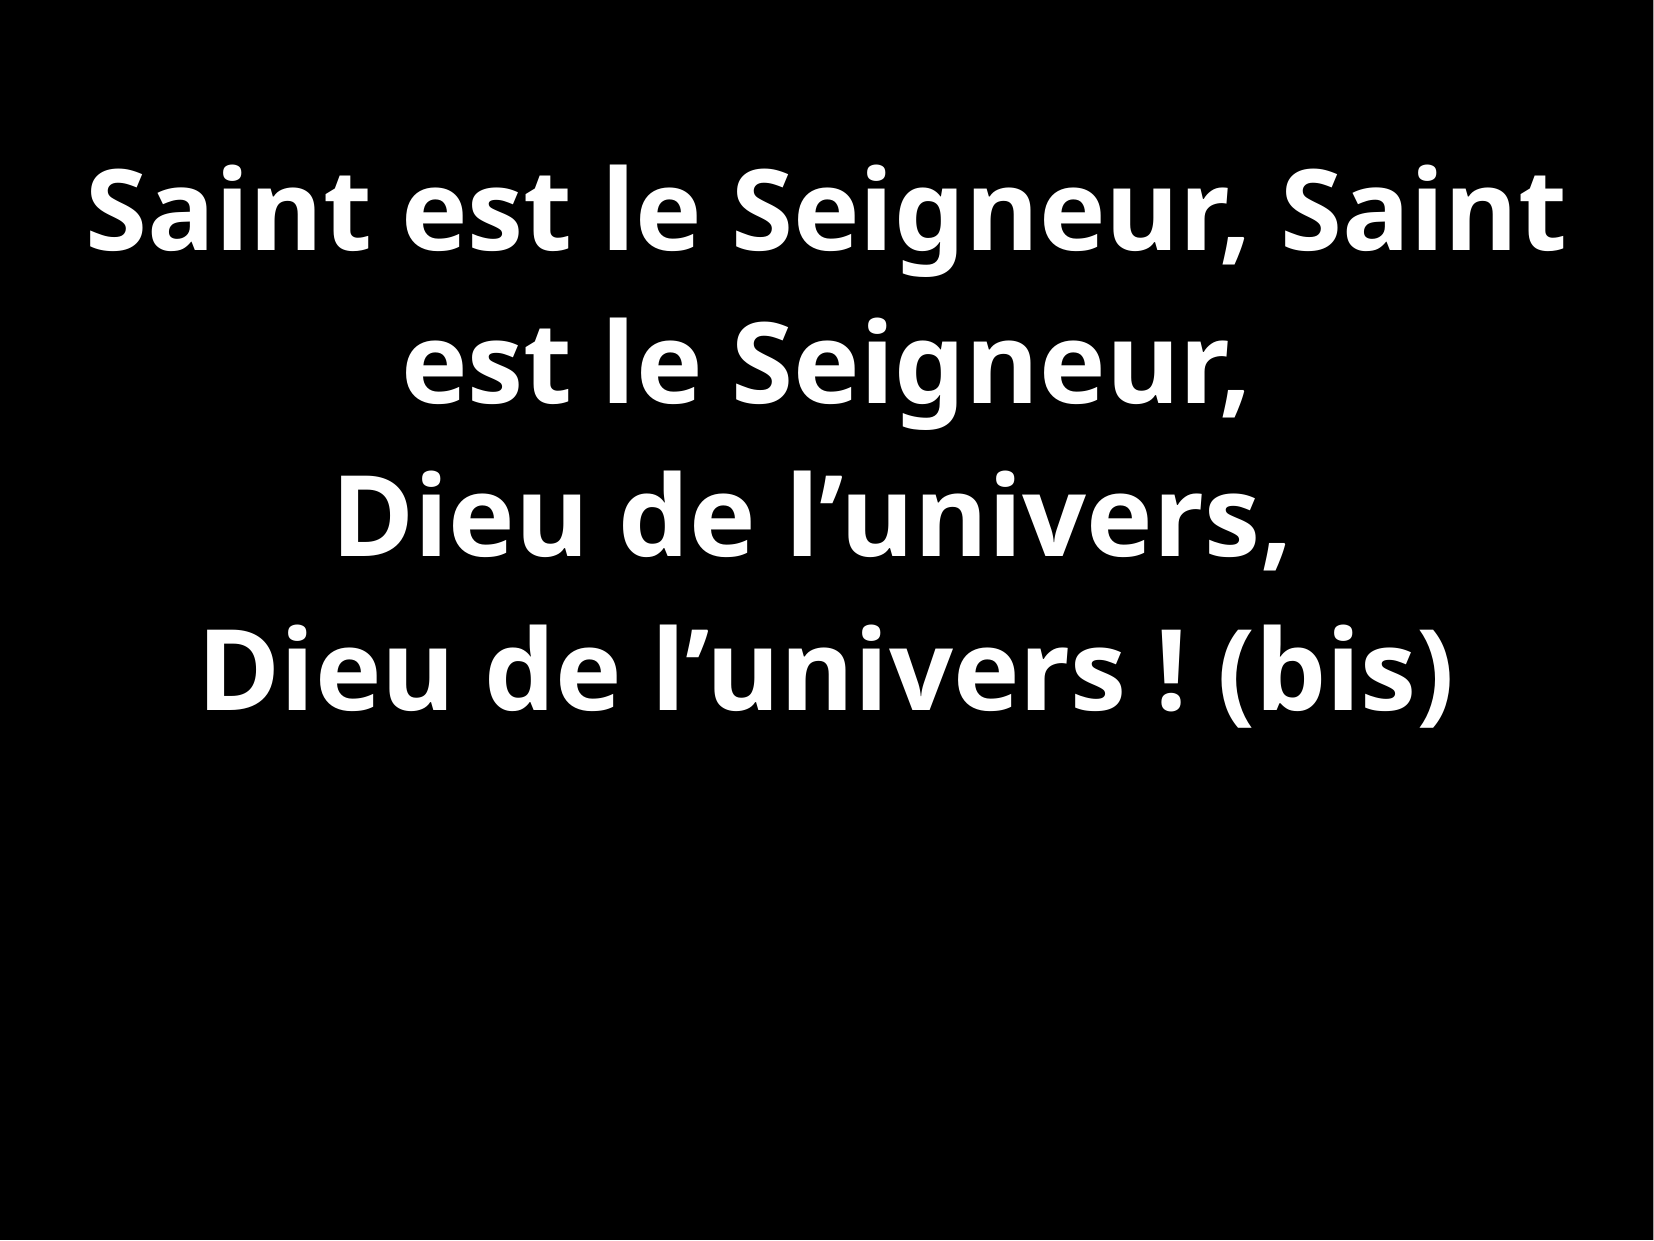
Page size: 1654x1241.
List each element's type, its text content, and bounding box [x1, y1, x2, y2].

subtitle Saint est le Seigneur, Saint est le Seigneur, Dieu de l’univers, Dieu de l’univers ! (bis) [82, 0, 1571, 1218]
